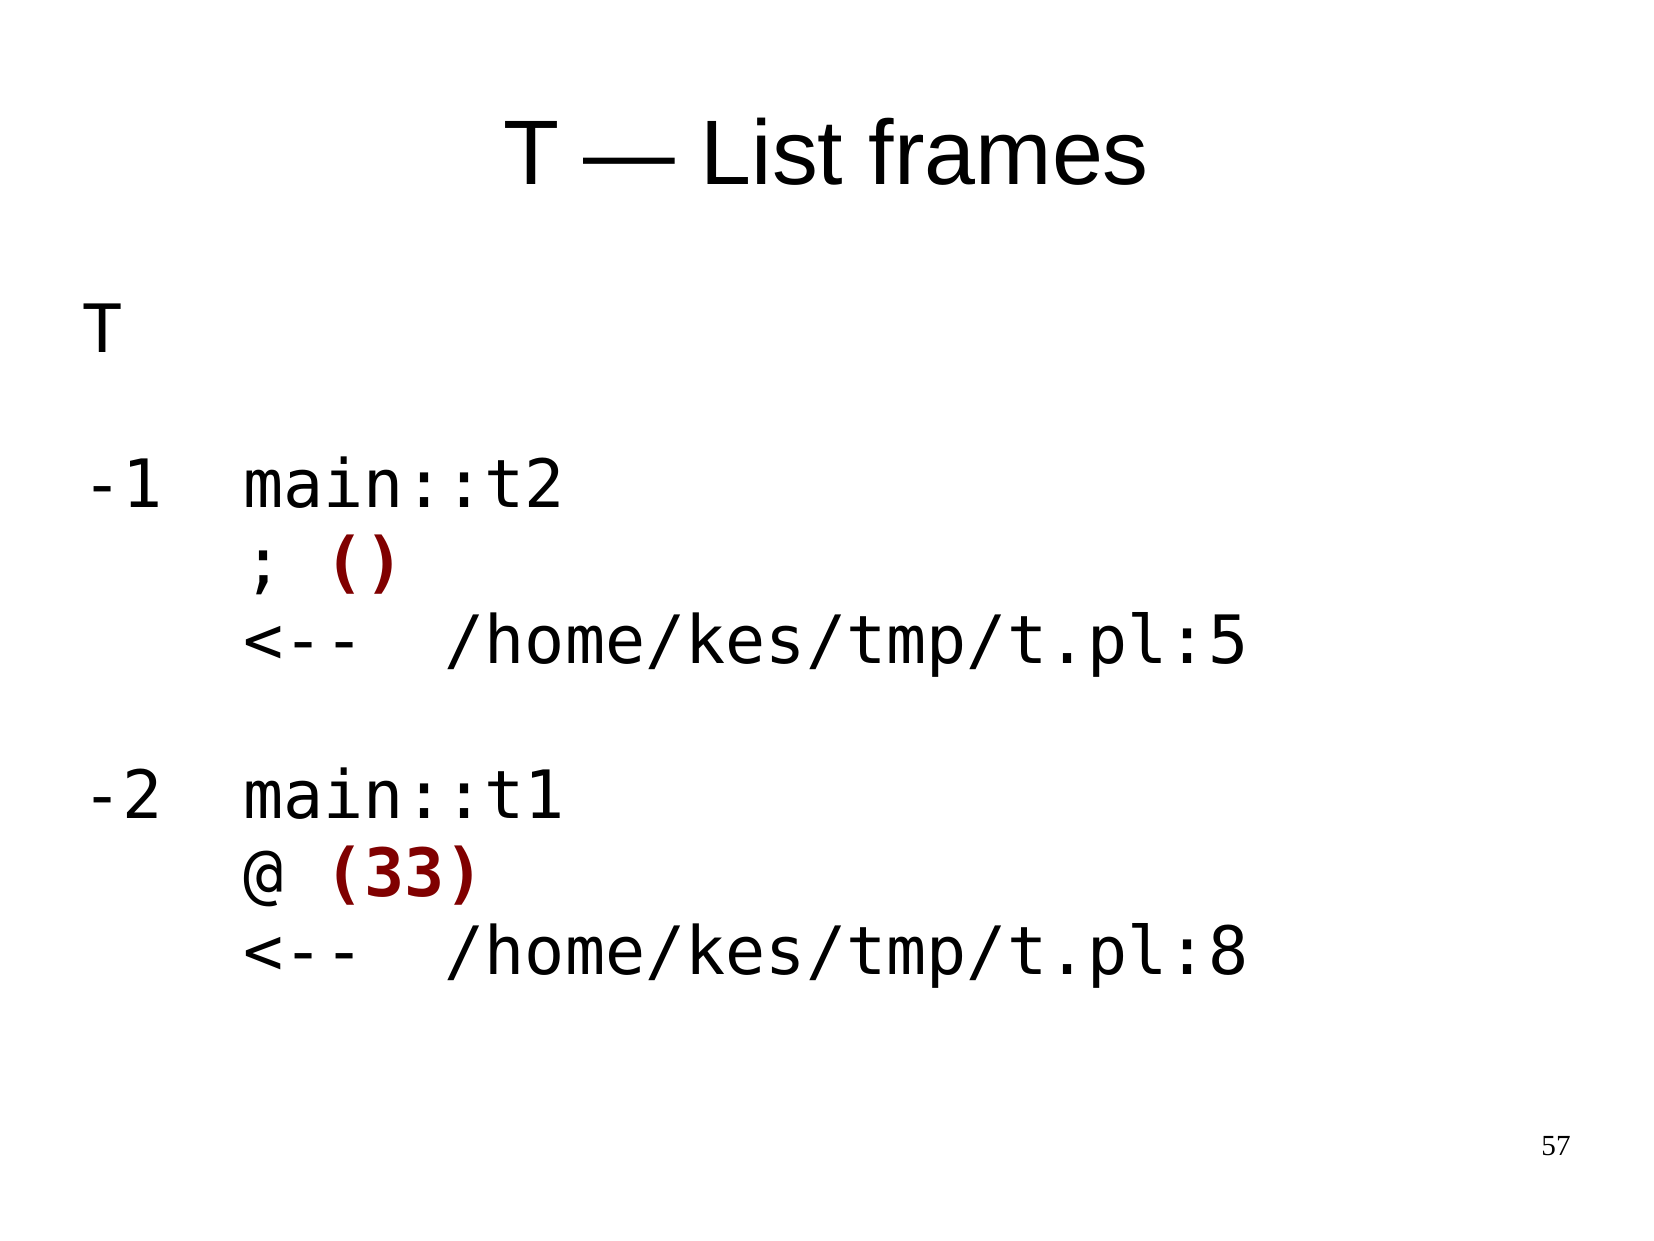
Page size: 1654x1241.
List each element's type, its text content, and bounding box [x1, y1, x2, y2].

title T — List frames [82, 49, 1571, 257]
subtitle T -1 main::t2 ; () <-- /home/kes/tmp/t.pl:5 -2 main::t1 @ (33) <-- /home/kes/tmp/t.pl:8 [82, 290, 1571, 1158]
